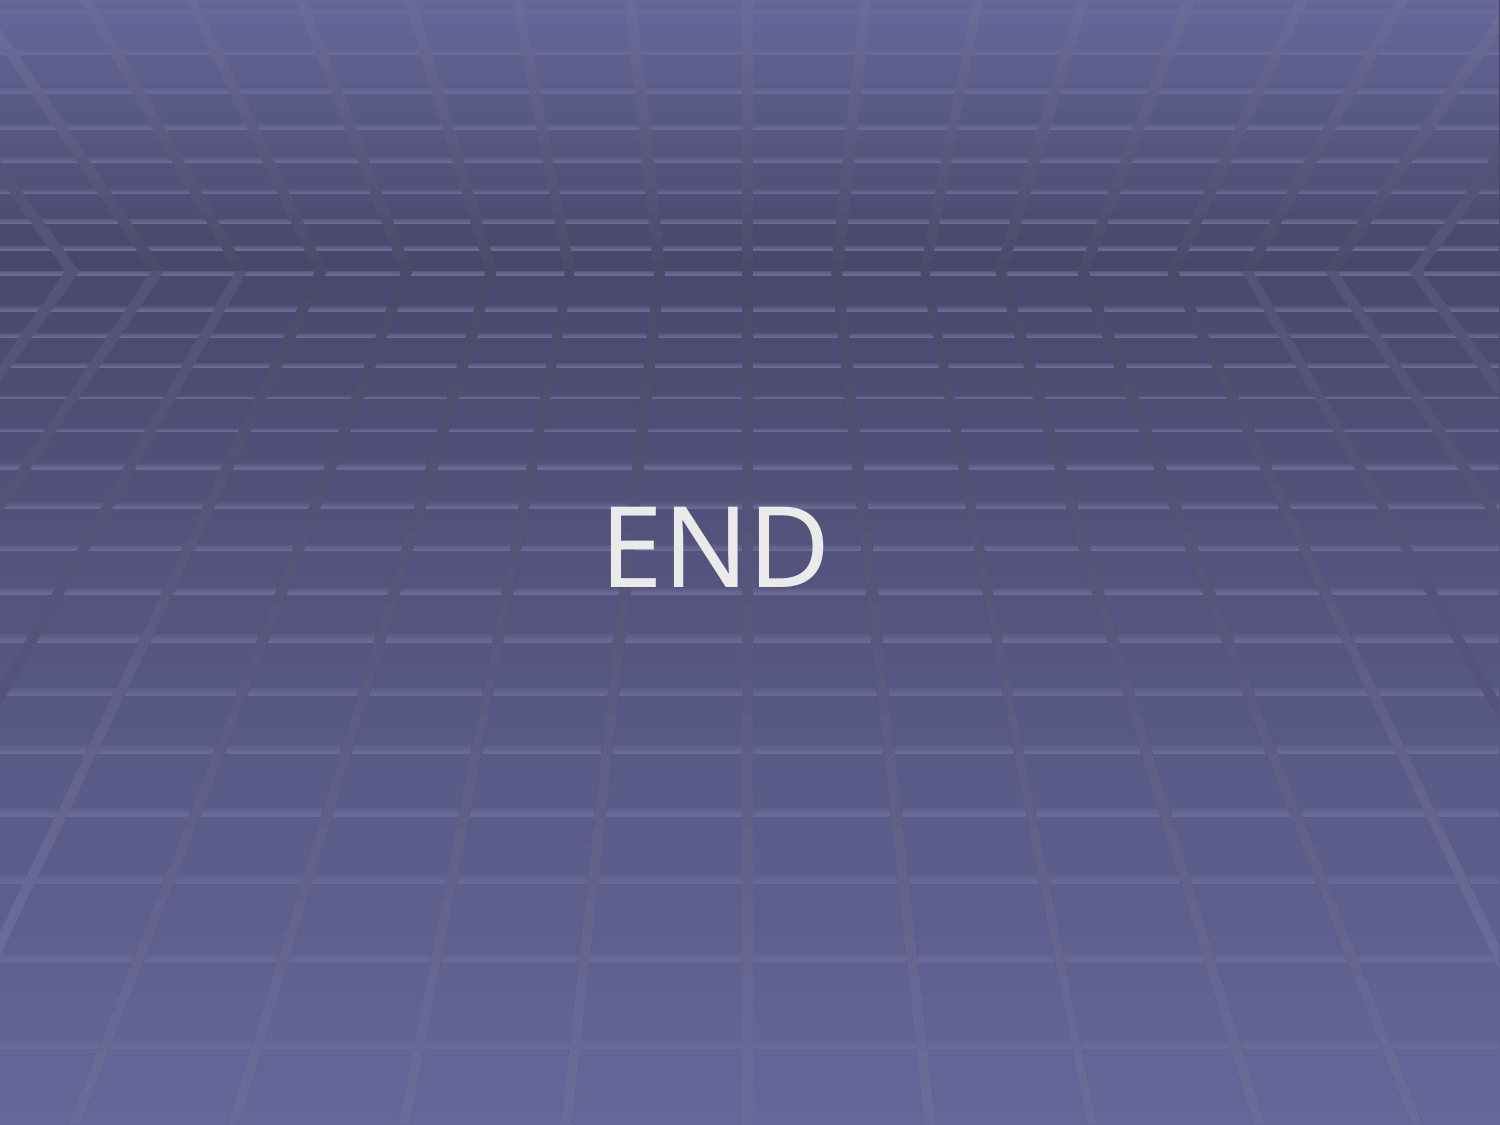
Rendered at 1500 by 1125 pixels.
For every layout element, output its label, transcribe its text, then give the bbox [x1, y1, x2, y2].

text_box END [584, 467, 848, 626]
